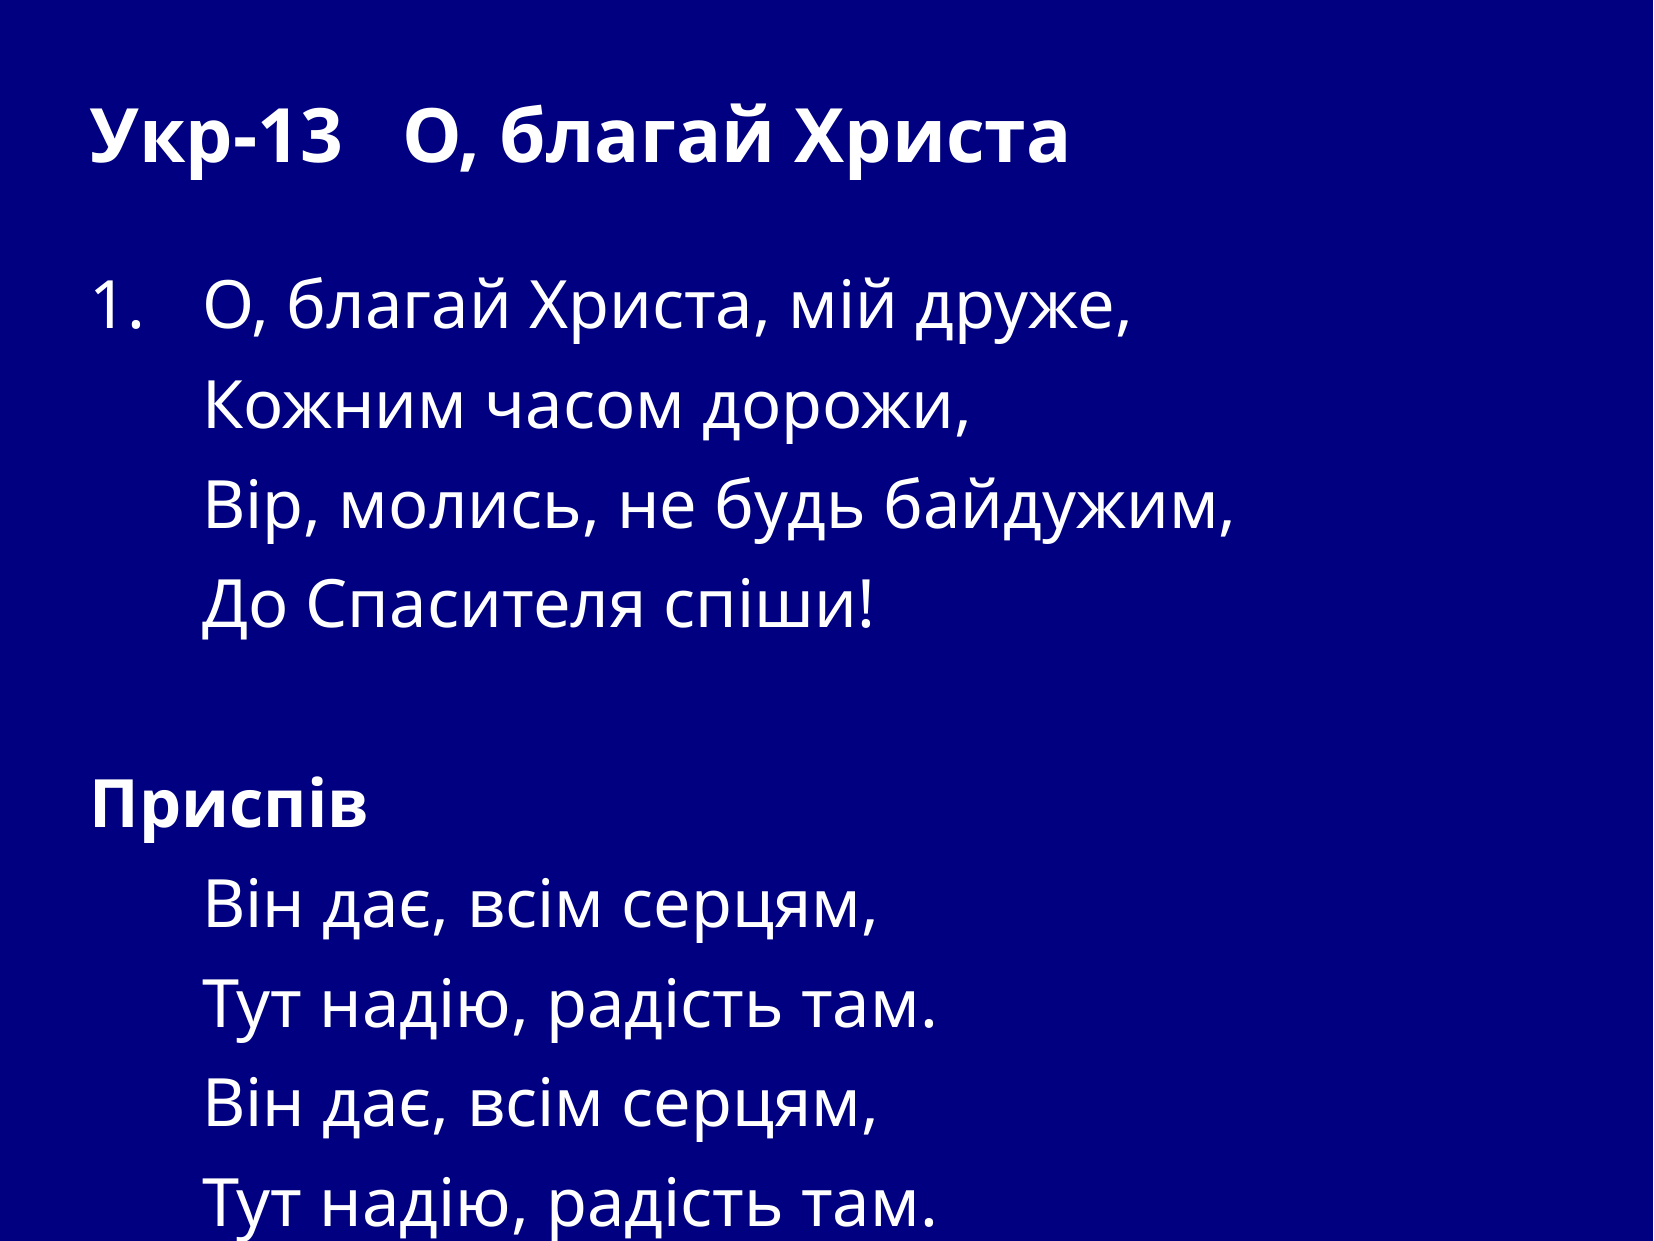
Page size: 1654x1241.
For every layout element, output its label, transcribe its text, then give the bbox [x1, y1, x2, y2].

text_box 1. О, благай Христа, мій друже, Кожним часом дорожи, Вір, молись, не будь байдужим, До Спасителя спіши! Приспів Він дає, всім серцям, Тут надію, радість там. Він дає, всім серцям, Тут надію, радість там. [75, 188, 1576, 1163]
text_box Укр-13 О, благай Христа [75, 75, 1576, 188]
